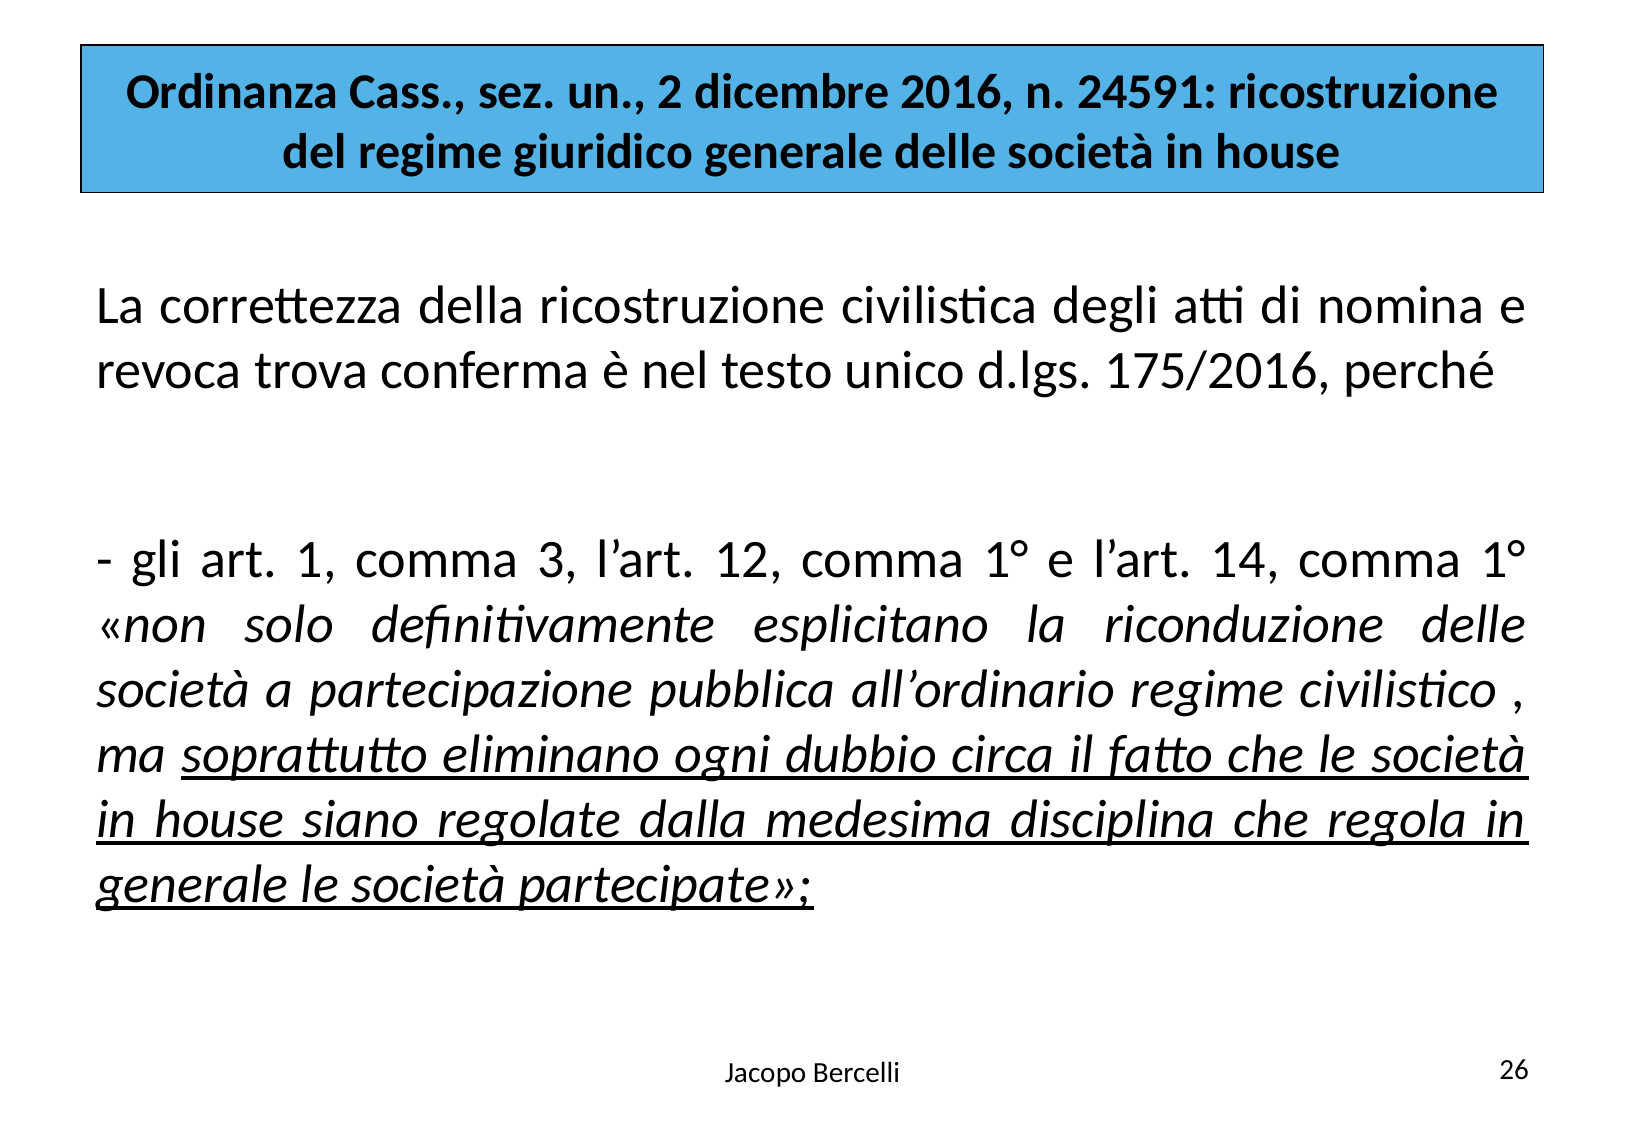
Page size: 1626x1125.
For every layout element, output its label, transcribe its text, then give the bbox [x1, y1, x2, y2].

text_box Jacopo Bercelli [633, 1046, 992, 1097]
slide_number <numero> [1164, 1042, 1544, 1103]
title Ordinanza Cass., sez. un., 2 dicembre 2016, n. 24591: ricostruzione del regime giuridico generale delle società in house [81, 45, 1544, 193]
list La correttezza della ricostruzione civilistica degli atti di nomina e revoca trova conferma è nel testo unico d.lgs. 175/2016, perché - gli art. 1, comma 3, l’art. 12, comma 1° e l’art. 14, comma 1° «non solo definitivamente esplicitano la riconduzione delle società a partecipazione pubblica all’ordinario regime civilistico , ma soprattutto eliminano ogni dubbio circa il fatto che le società in house siano regolate dalla medesima disciplina che regola in generale le società partecipate»; [81, 262, 1544, 1005]
